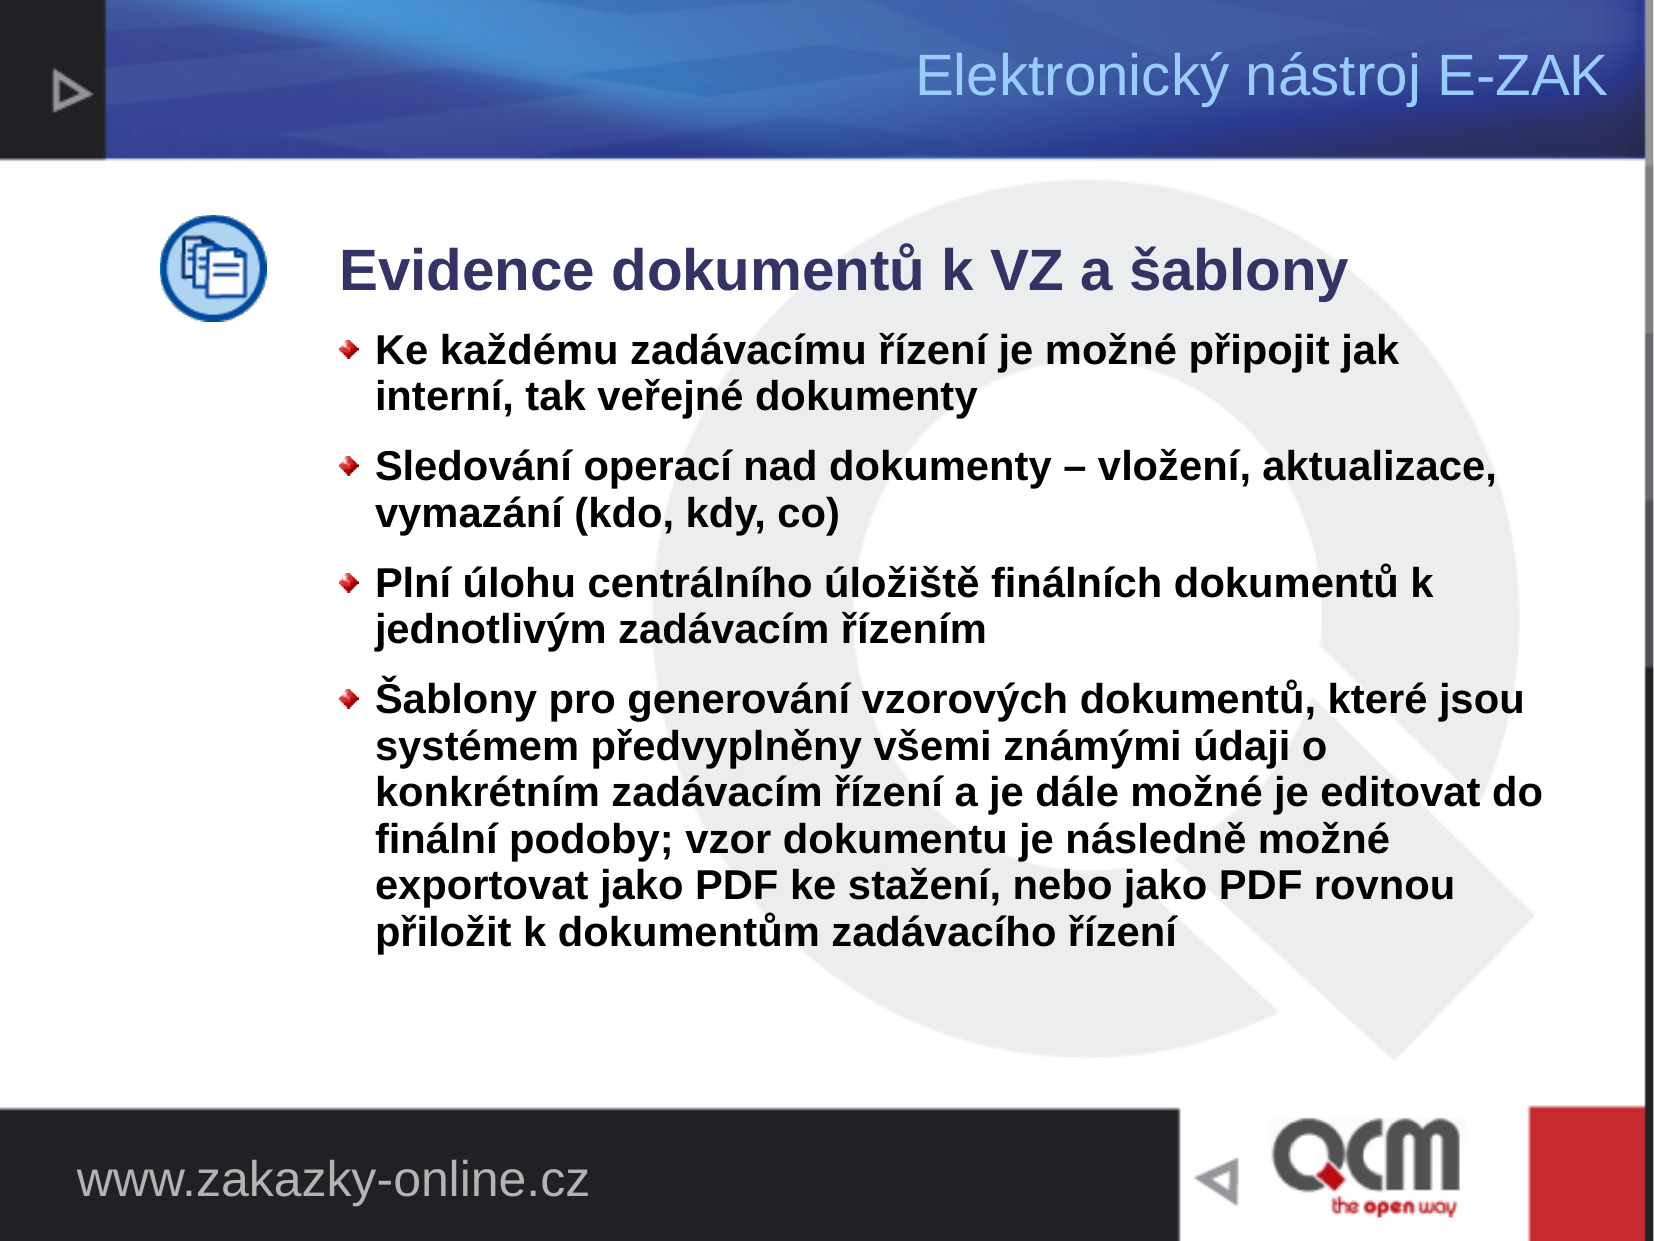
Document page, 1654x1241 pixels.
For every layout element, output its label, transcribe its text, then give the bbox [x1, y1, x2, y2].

text_box Evidence dokumentů k VZ a šablony Ke každému zadávacímu řízení je možné připojit jak interní, tak veřejné dokumenty Sledování operací nad dokumenty – vložení, aktualizace, vymazání (kdo, kdy, co) Plní úlohu centrálního úložiště finálních dokumentů k jednotlivým zadávacím řízením Šablony pro generování vzorových dokumentů, které jsou systémem předvyplněny všemi známými údaji o konkrétním zadávacím řízení a je dále možné je editovat do finální podoby; vzor dokumentu je následně možné exportovat jako PDF ke stažení, nebo jako PDF rovnou přiložit k dokumentům zadávacího řízení [324, 230, 1565, 963]
picture [0, 0, 1654, 1241]
